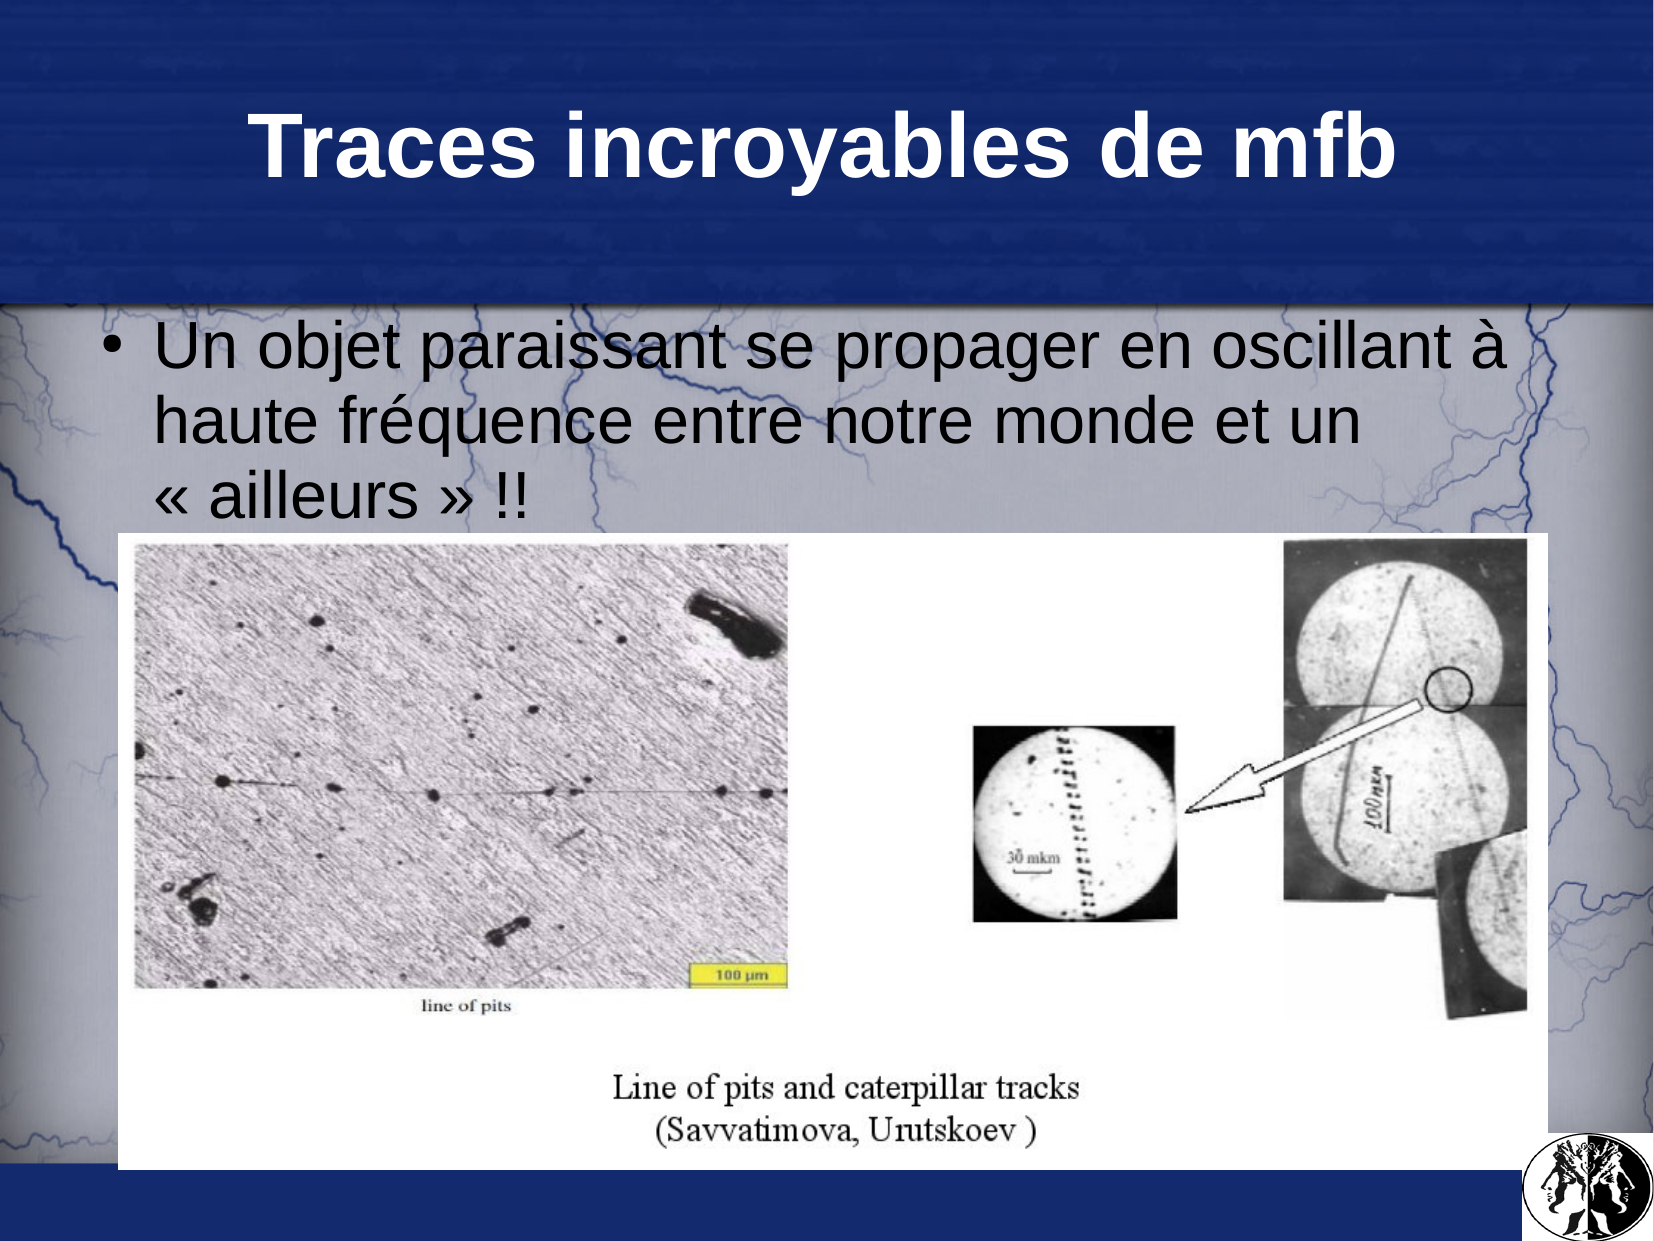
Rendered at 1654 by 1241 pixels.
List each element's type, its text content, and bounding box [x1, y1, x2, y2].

title Traces incroyables de mfb [159, 55, 1489, 237]
list Un objet paraissant se propager en oscillant à haute fréquence entre notre monde et un « ailleurs » !! [82, 308, 1571, 1028]
picture [0, 0, 1654, 1241]
